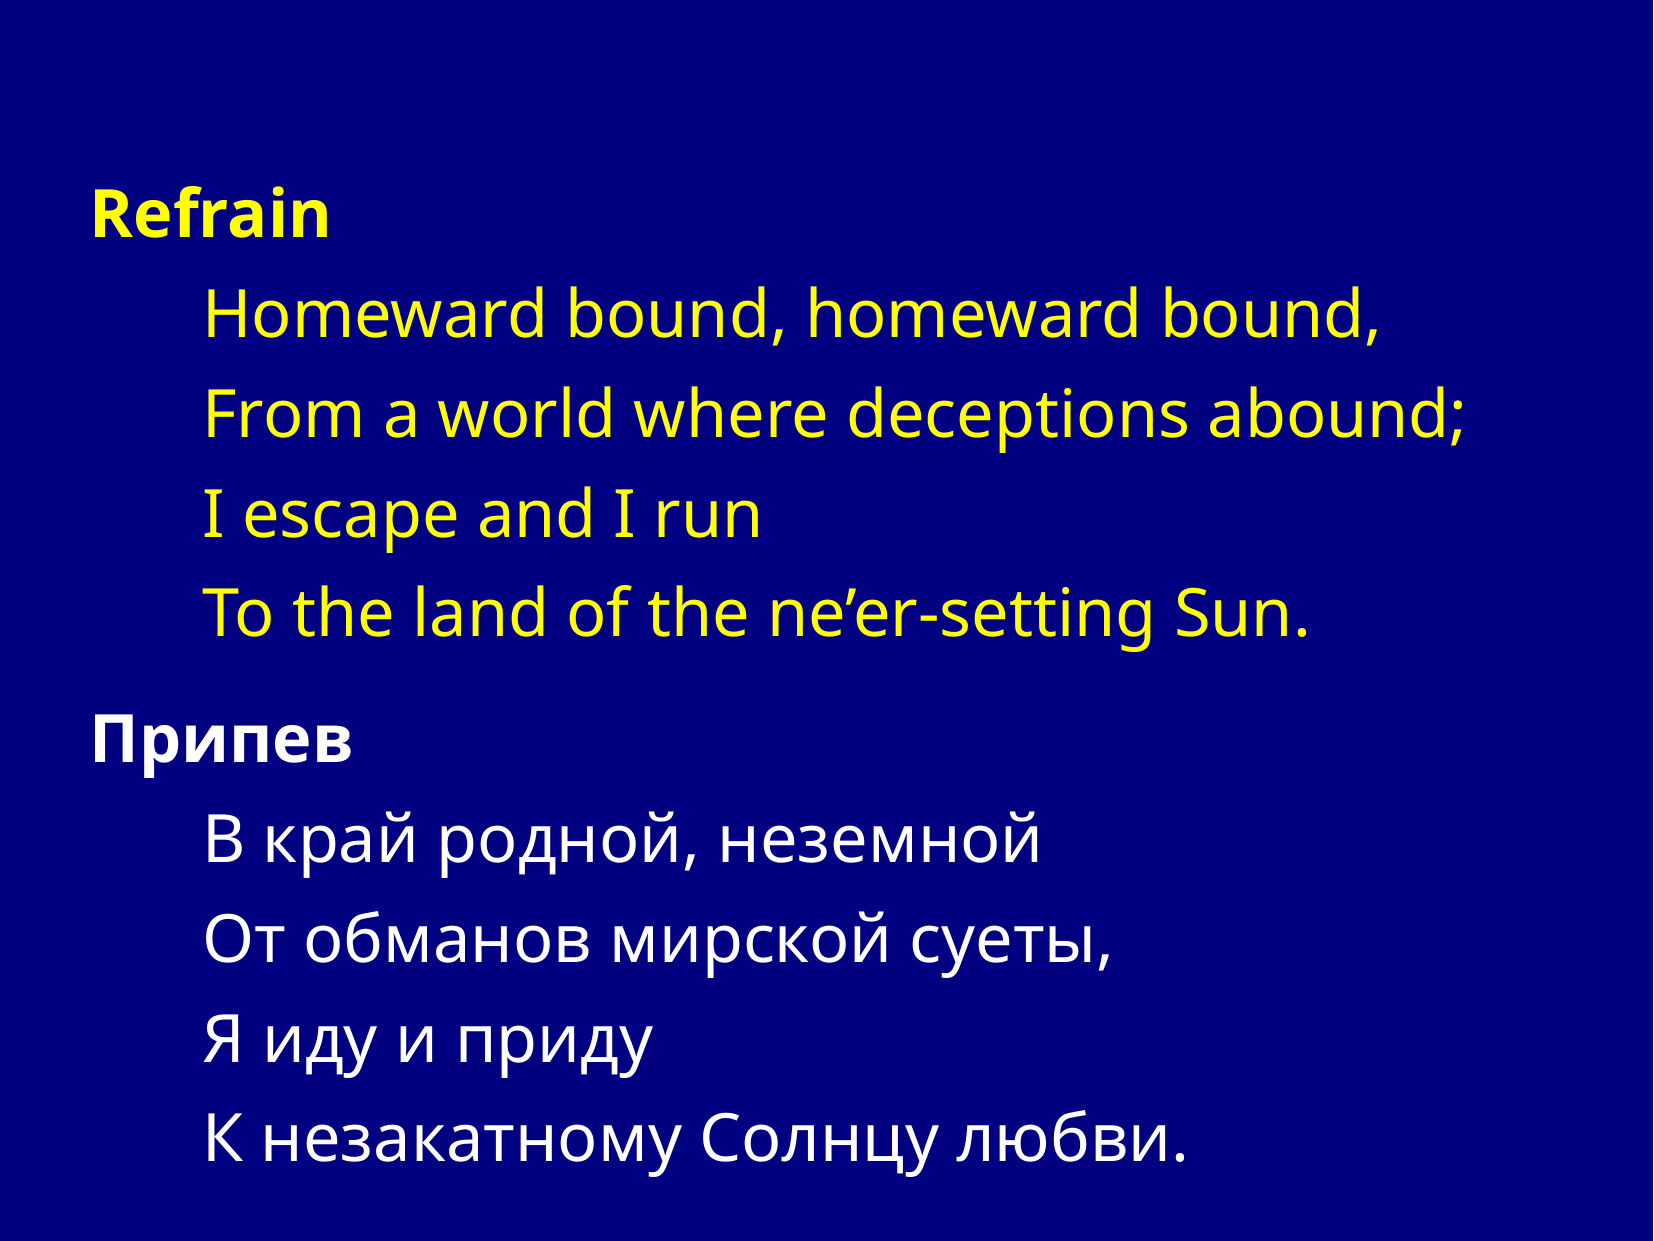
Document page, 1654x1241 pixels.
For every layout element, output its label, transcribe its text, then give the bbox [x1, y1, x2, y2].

text_box Припев В край родной, неземной От обманов мирской суеты, Я иду и приду К незакатному Солнцу любви. [75, 675, 1576, 1163]
text_box Refrain Homeward bound, homeward bound, From a world where deceptions abound; I escape and I run To the land of the ne’er-setting Sun. [75, 150, 1576, 638]
